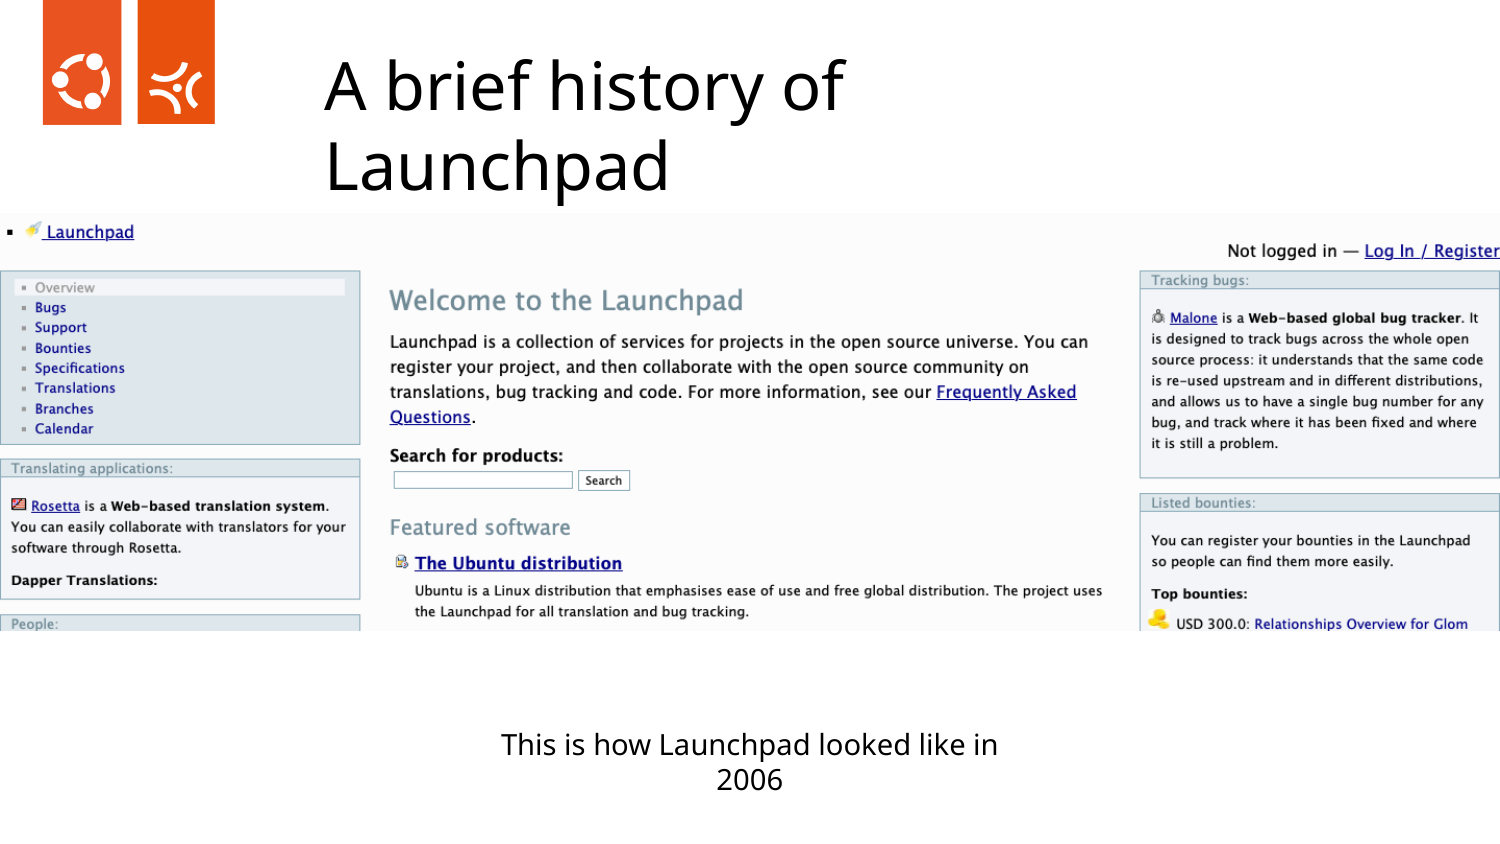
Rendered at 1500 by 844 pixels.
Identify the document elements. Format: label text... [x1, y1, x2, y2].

picture [137, 0, 216, 124]
title A brief history of Launchpad [324, 43, 1176, 126]
picture [0, 213, 1500, 631]
text_box This is how Launchpad looked like in 2006 [459, 711, 1041, 812]
